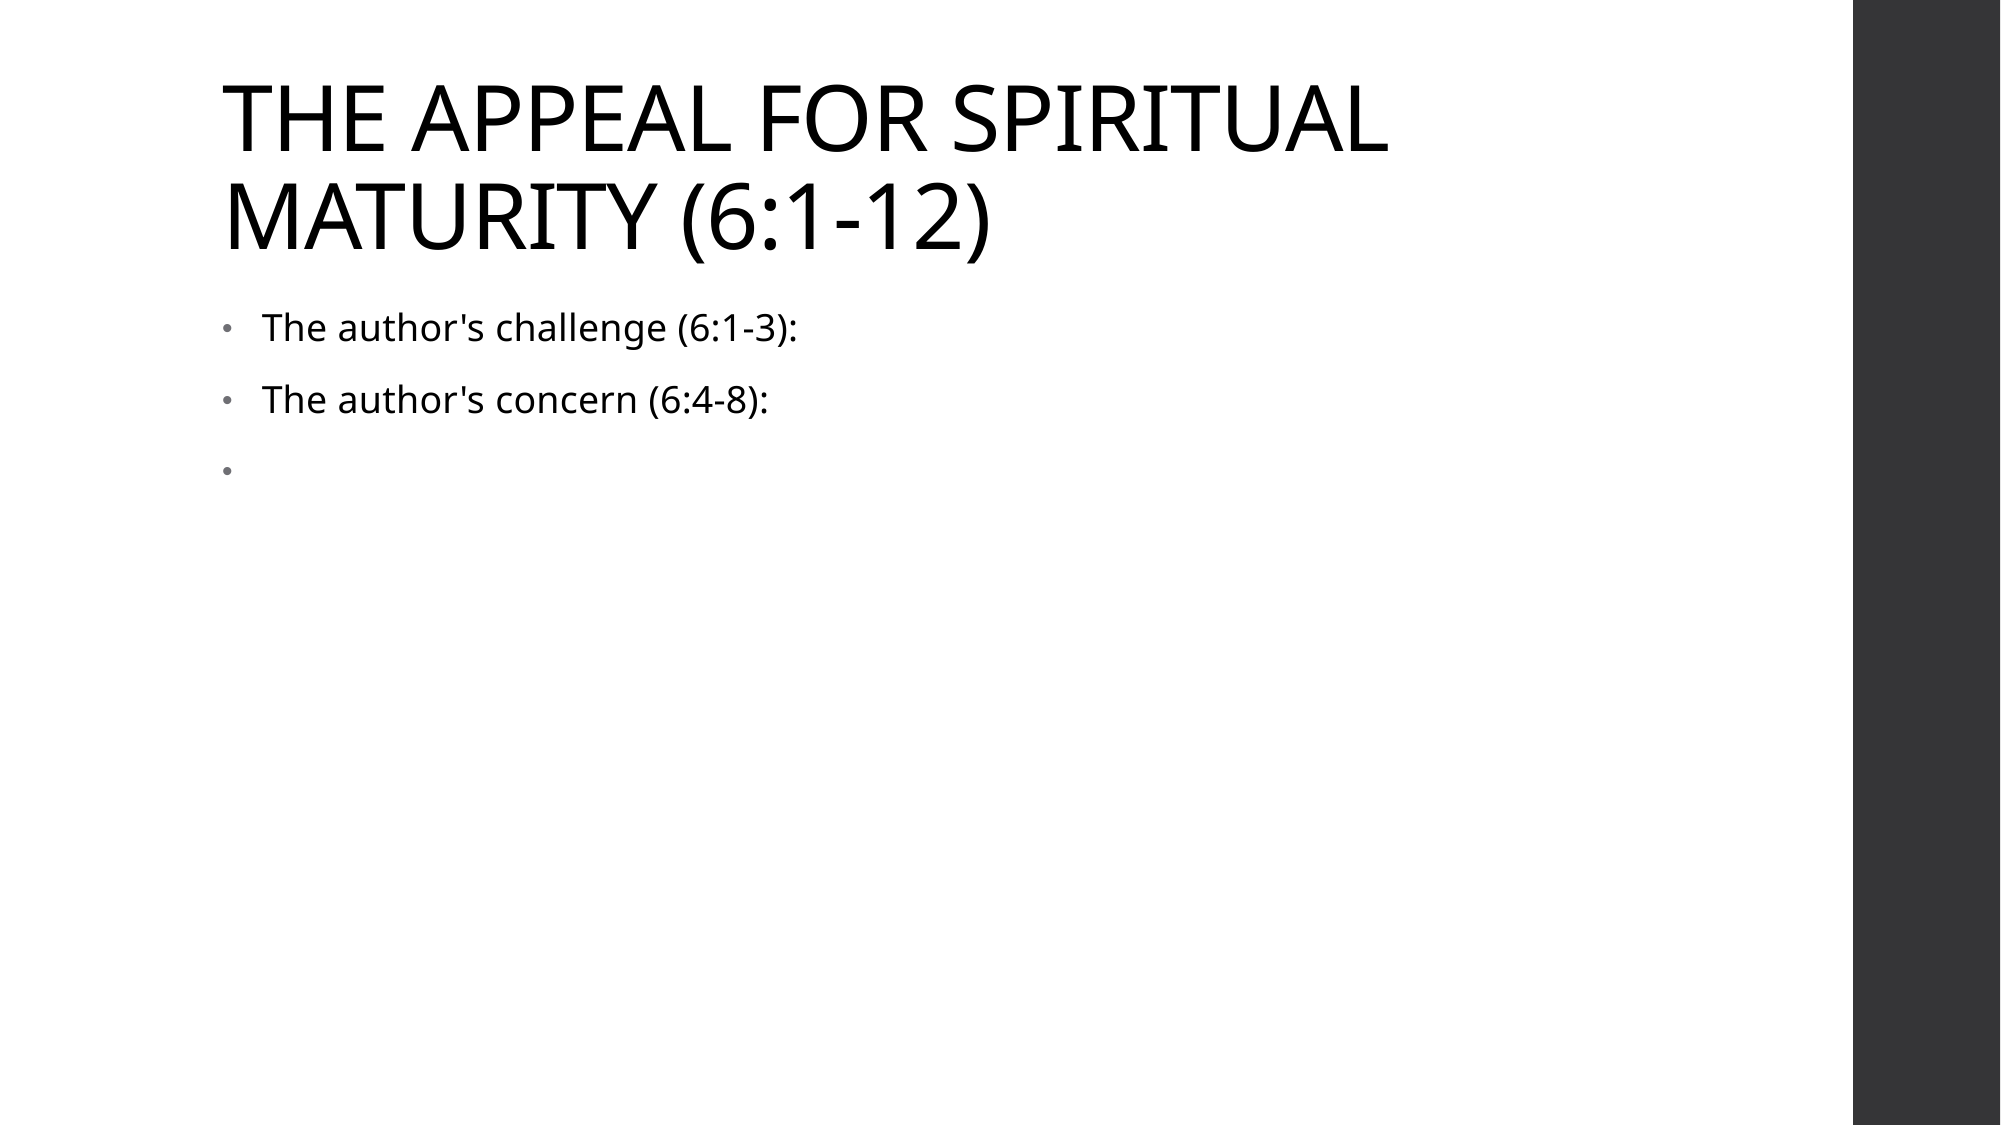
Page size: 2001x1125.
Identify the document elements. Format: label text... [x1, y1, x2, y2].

title THE APPEAL FOR SPIRITUAL MATURITY (6:1-12) [206, 60, 1797, 278]
list The author's challenge (6:1-3): The author's concern (6:4-8): [206, 299, 1617, 1014]
